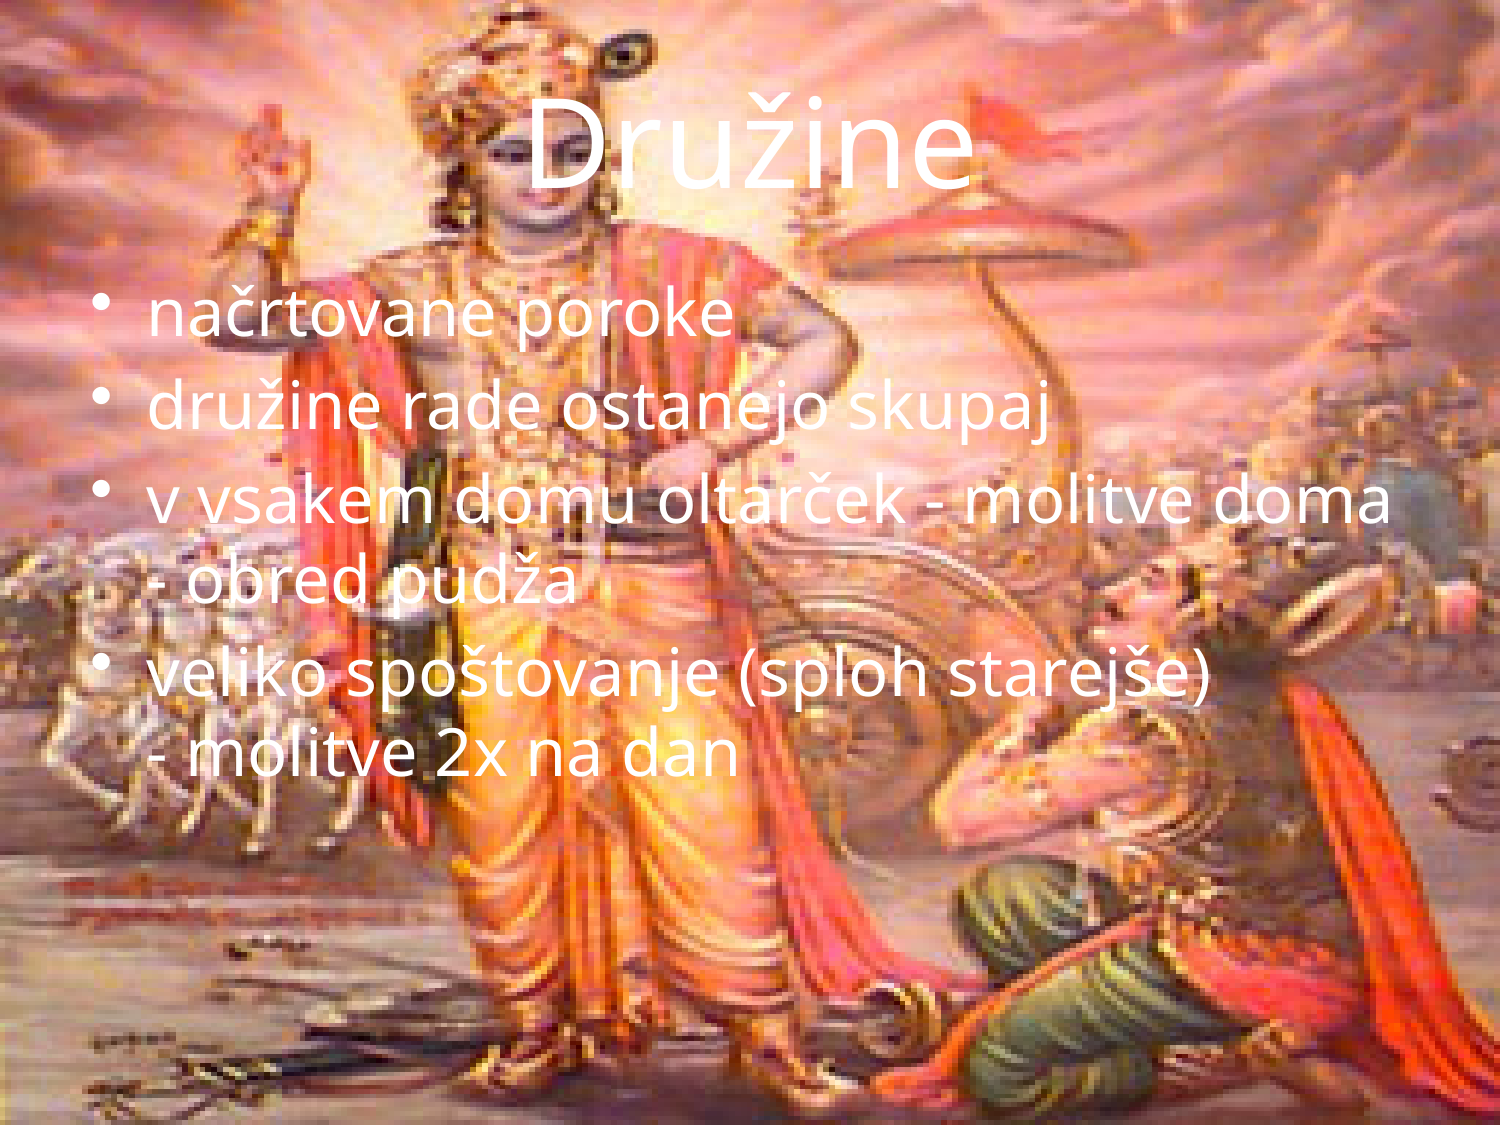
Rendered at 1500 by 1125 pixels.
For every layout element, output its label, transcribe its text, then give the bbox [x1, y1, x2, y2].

title Družine [75, 45, 1425, 233]
picture [0, 0, 1500, 1125]
list načrtovane poroke družine rade ostanejo skupaj v vsakem domu oltarček - molitve doma - obred pudža veliko spoštovanje (sploh starejše) - molitve 2x na dan [75, 262, 1425, 1005]
